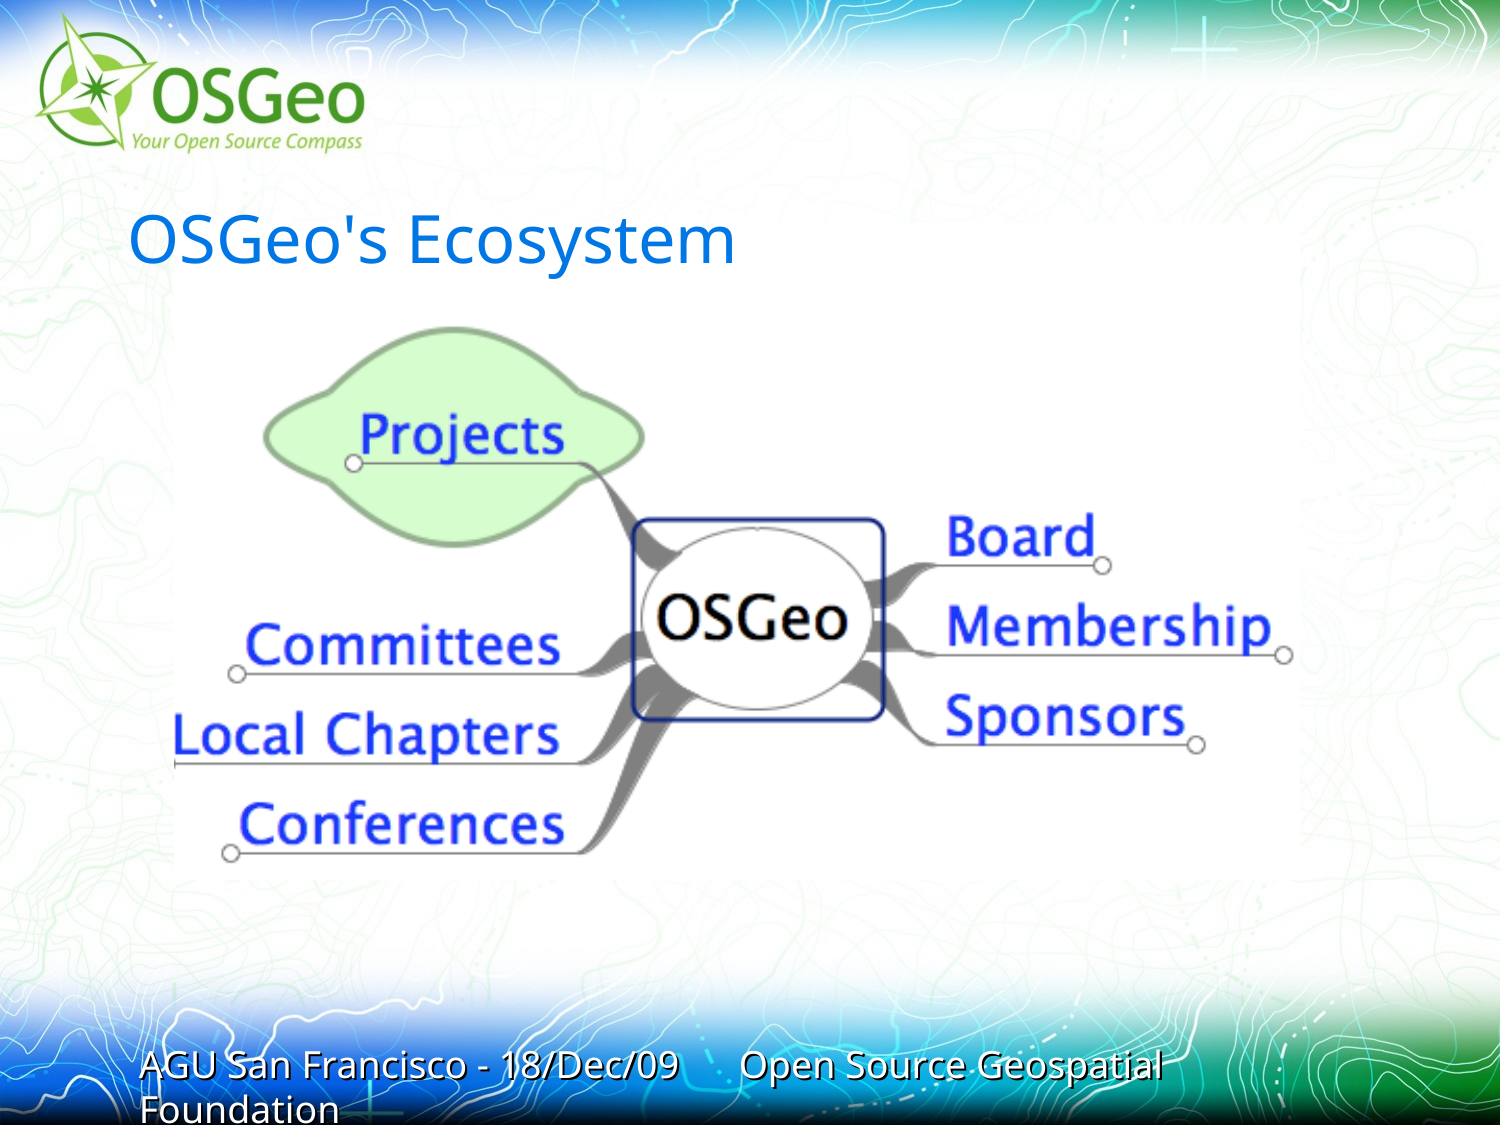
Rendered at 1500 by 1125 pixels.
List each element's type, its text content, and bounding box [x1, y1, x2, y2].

title OSGeo's Ecosystem [112, 187, 1388, 288]
picture [234, 1107, 244, 1121]
picture [325, 1107, 336, 1125]
picture [165, 1107, 175, 1121]
picture [301, 1107, 311, 1121]
picture [212, 1107, 223, 1125]
picture [0, 0, 1500, 1125]
picture [257, 1115, 265, 1121]
